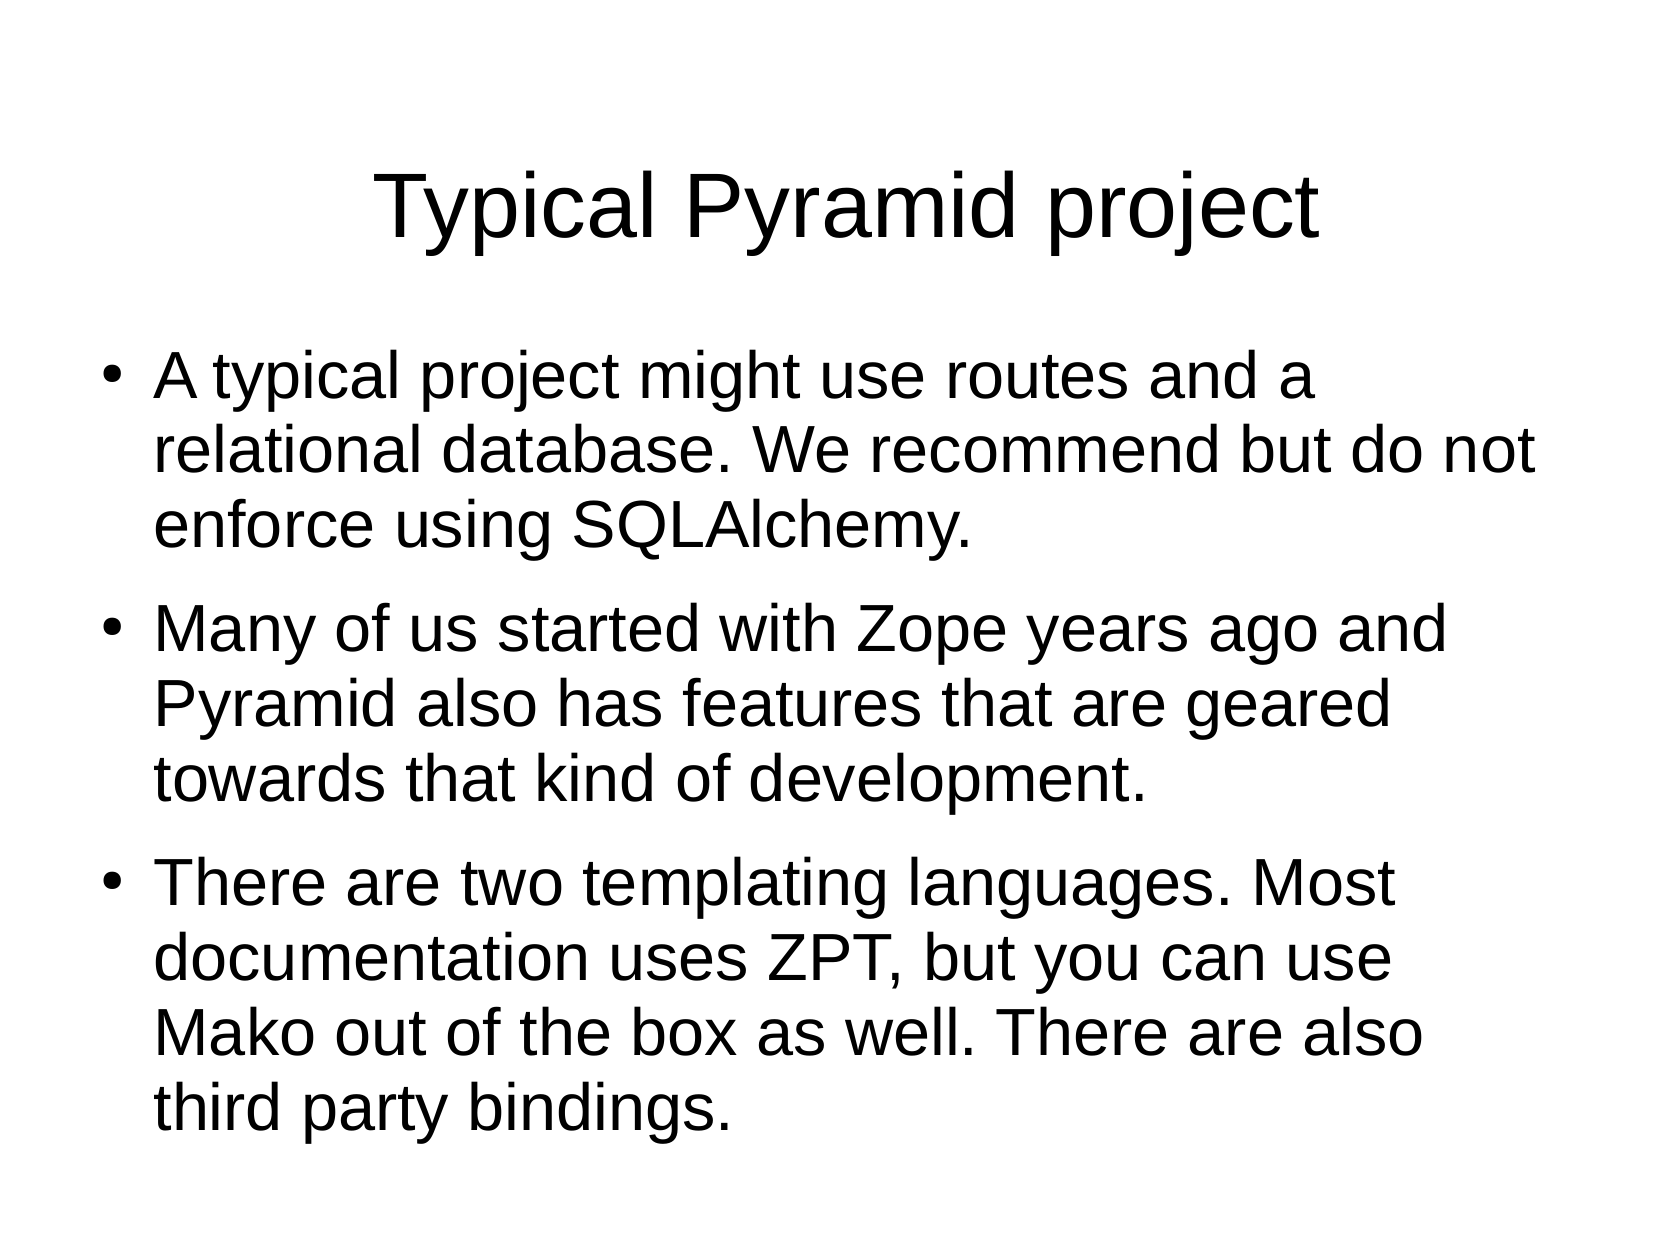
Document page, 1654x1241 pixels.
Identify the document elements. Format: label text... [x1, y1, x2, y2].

list A typical project might use routes and a relational database. We recommend but do not enforce using SQLAlchemy. Many of us started with Zope years ago and Pyramid also has features that are geared towards that kind of development. There are two templating languages. Most documentation uses ZPT, but you can use Mako out of the box as well. There are also third party bindings. [82, 337, 1571, 1157]
title Typical Pyramid project [82, 112, 1612, 301]
